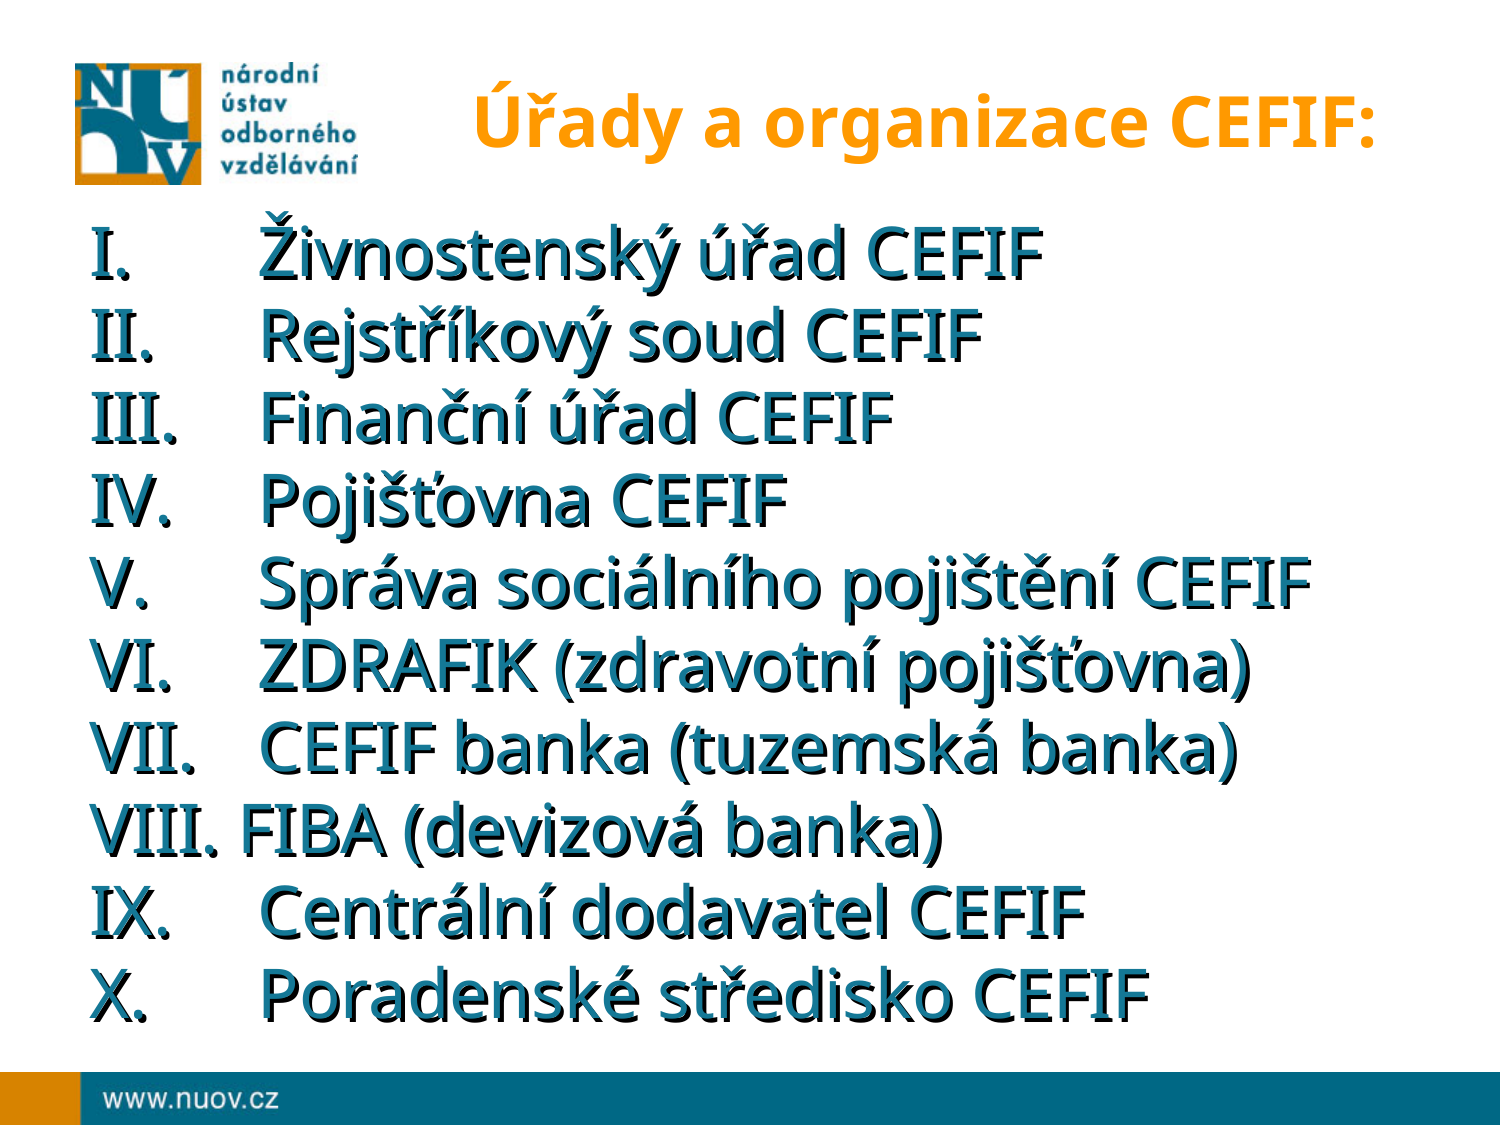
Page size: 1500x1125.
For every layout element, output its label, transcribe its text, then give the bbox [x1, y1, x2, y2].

text_box I. Živnostenský úřad CEFIF II. Rejstříkový soud CEFIF III. Finanční úřad CEFIF IV. Pojišťovna CEFIF V. Správa sociálního pojištění CEFIF VI. ZDRAFIK (zdravotní pojišťovna) VII. CEFIF banka (tuzemská banka) VIII. FIBA (devizová banka) IX. Centrální dodavatel CEFIF X. Poradenské středisko CEFIF [75, 199, 1438, 1040]
title Úřady a organizace CEFIF: [374, 24, 1475, 213]
text_box [0, 1072, 1500, 1125]
text_box [75, 62, 358, 185]
